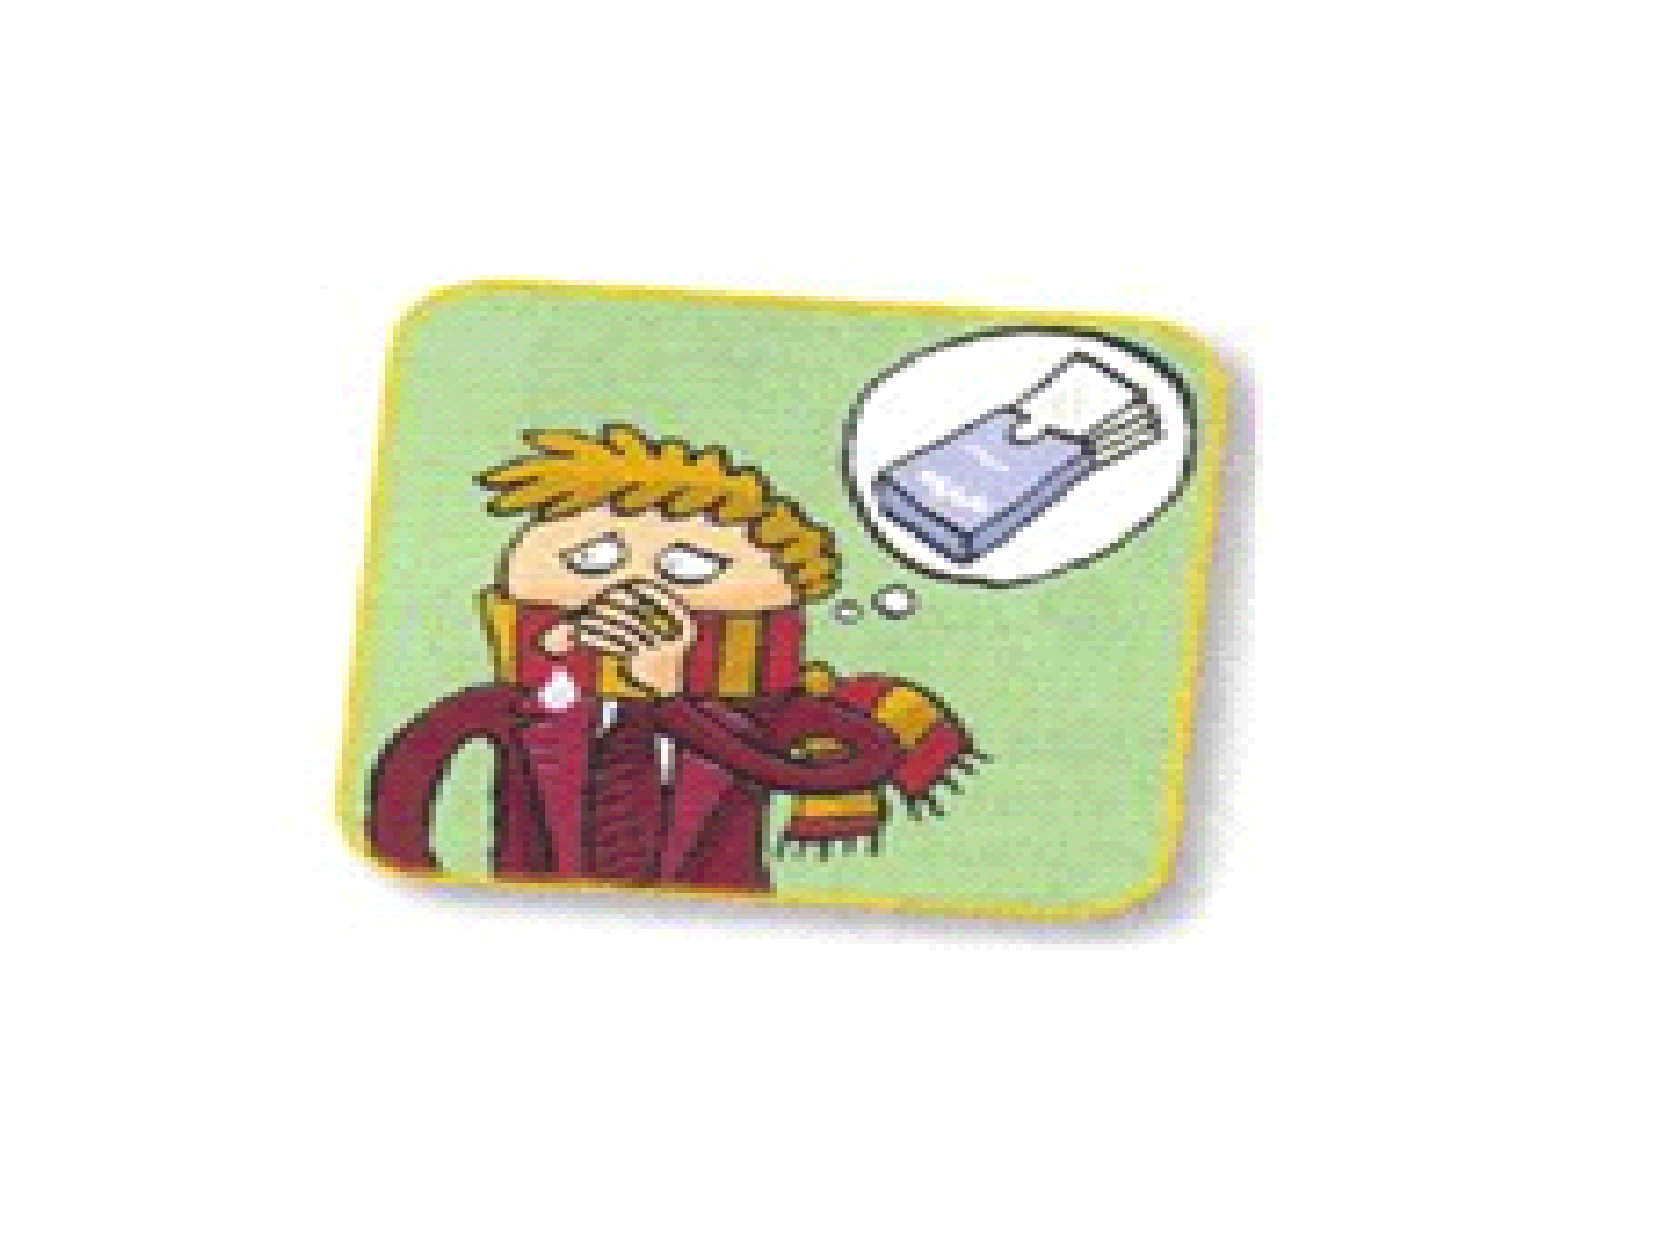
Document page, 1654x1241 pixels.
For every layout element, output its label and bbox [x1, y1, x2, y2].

picture [248, 224, 1430, 981]
